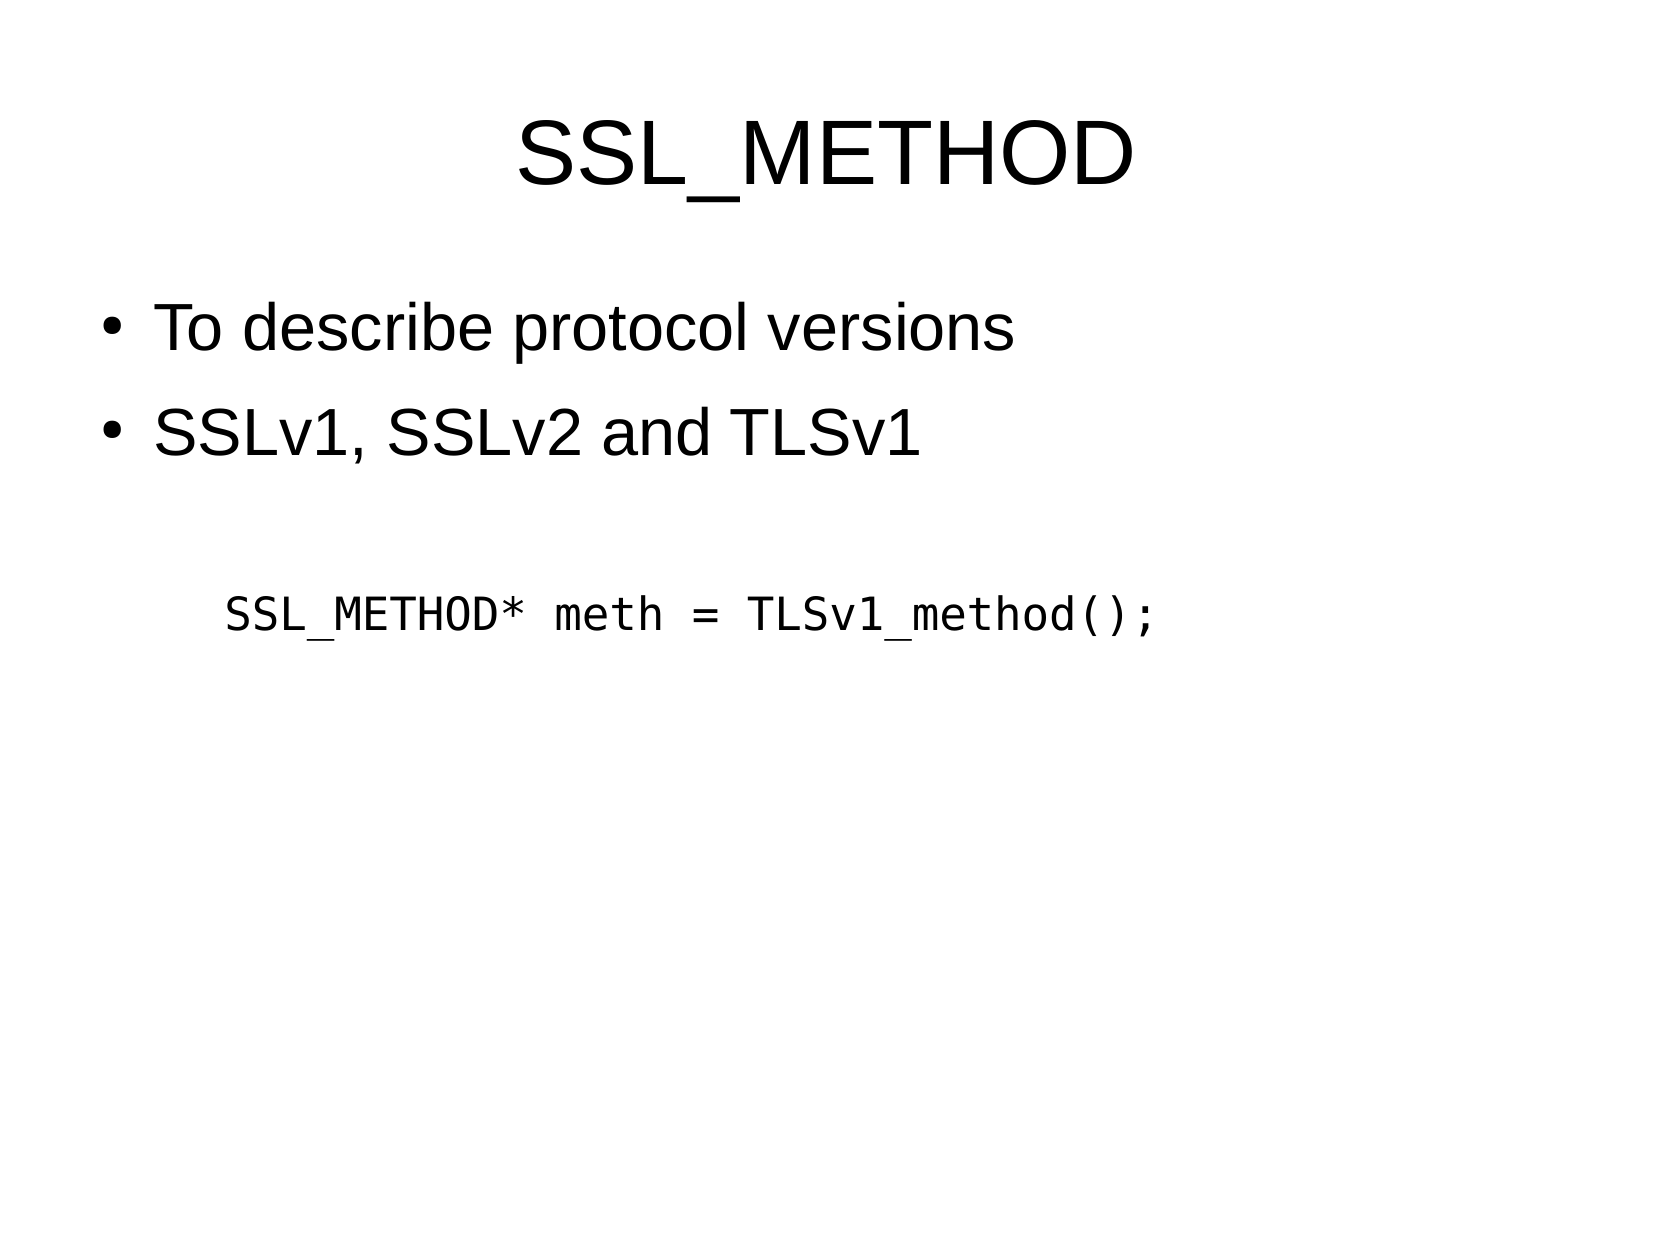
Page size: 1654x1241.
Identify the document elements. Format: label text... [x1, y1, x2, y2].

title SSL_METHOD [82, 56, 1571, 250]
list To describe protocol versions SSLv1, SSLv2 and TLSv1 SSL_METHOD* meth = TLSv1_method(); [82, 290, 1571, 1109]
